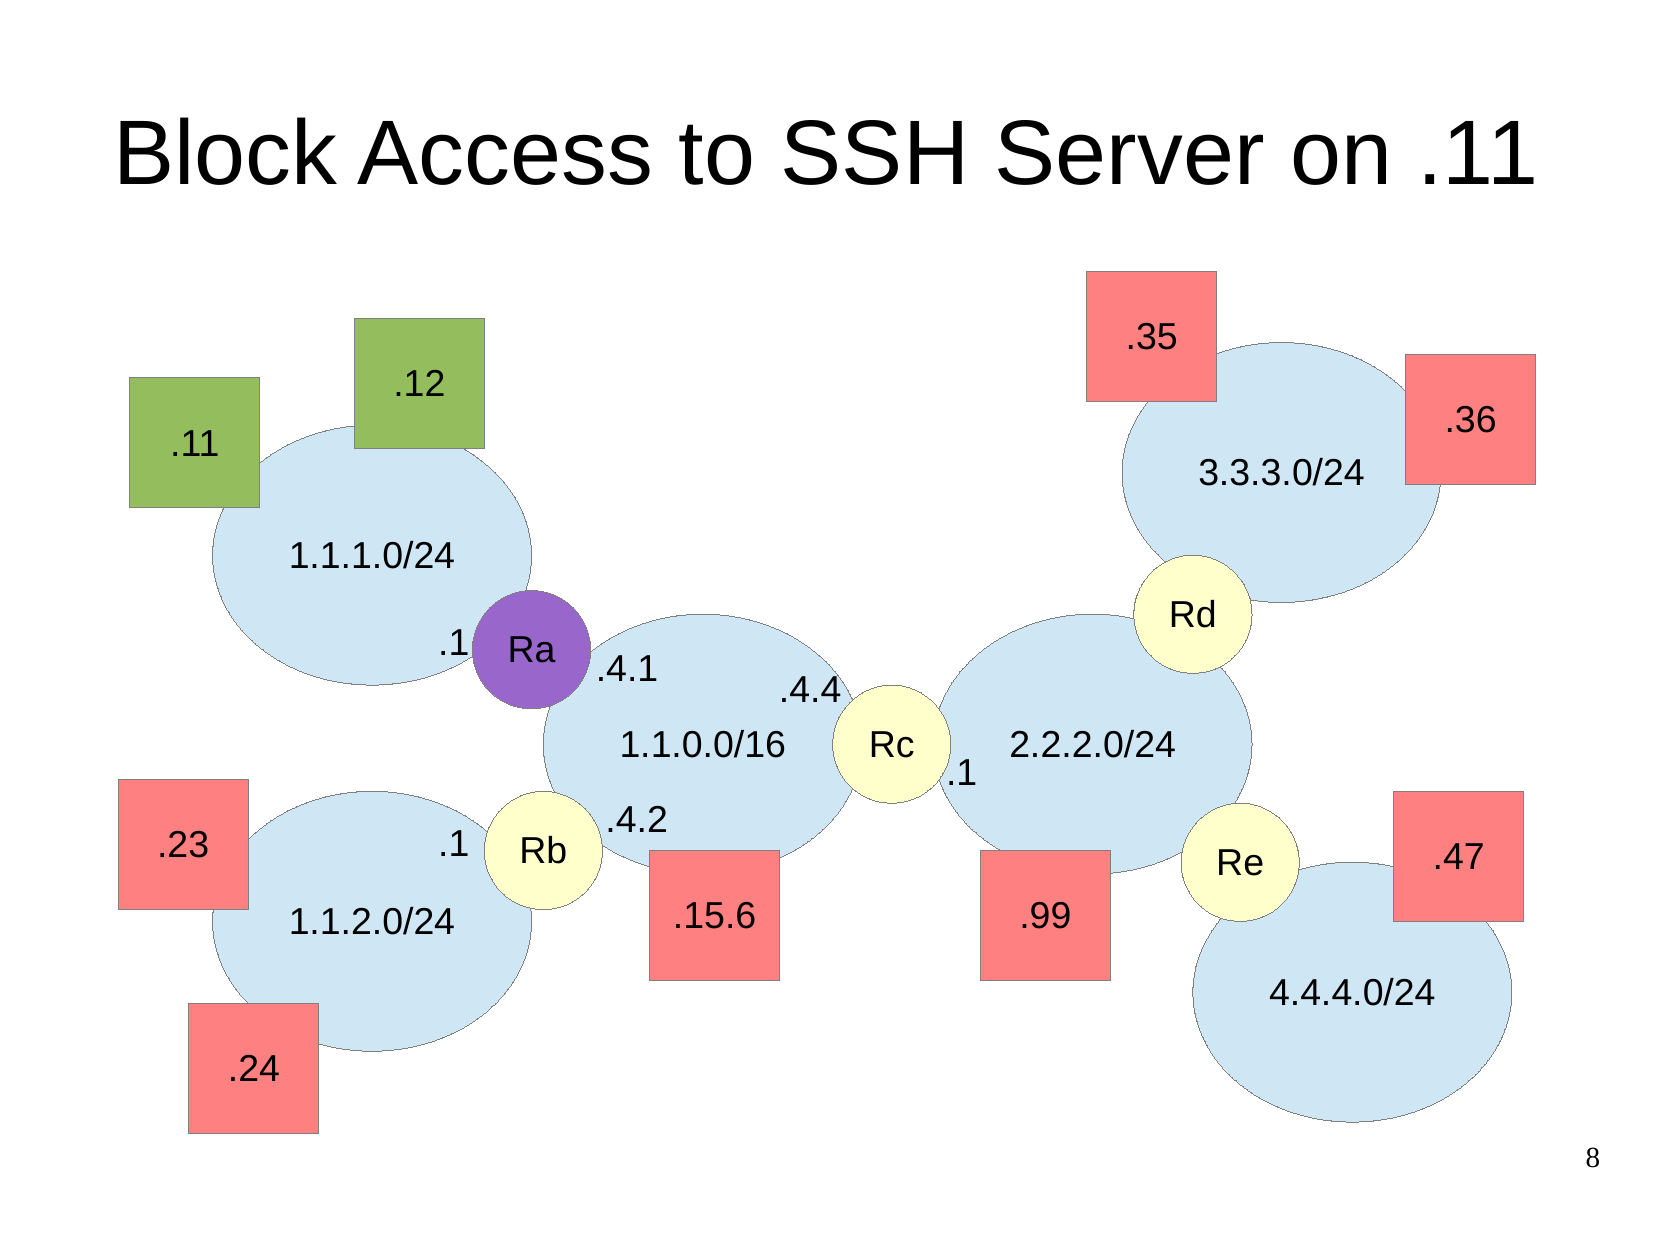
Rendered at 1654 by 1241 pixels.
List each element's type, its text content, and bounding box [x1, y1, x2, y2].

title Block Access to SSH Server on .11 [82, 49, 1571, 257]
text_box .1 [931, 744, 993, 801]
text_box .35 [1086, 271, 1217, 402]
text_box Re [1181, 803, 1300, 922]
text_box .23 [118, 779, 249, 910]
text_box .1 [423, 814, 485, 872]
text_box .47 [1393, 791, 1524, 922]
text_box .15.6 [649, 850, 780, 981]
text_box Rb [485, 791, 603, 910]
text_box Rd [1133, 555, 1253, 674]
text_box 1.1.0.0/16 [543, 614, 853, 867]
text_box 1.1.2.0/24 [212, 791, 532, 1052]
text_box Rc [832, 685, 951, 804]
text_box .36 [1405, 354, 1536, 485]
text_box .99 [980, 850, 1111, 981]
text_box .24 [188, 1003, 319, 1134]
text_box 3.3.3.0/24 [1122, 342, 1441, 603]
text_box .4.1 [581, 640, 674, 697]
text_box 1.1.1.0/24 [212, 426, 532, 686]
text_box .12 [354, 318, 485, 449]
text_box 2.2.2.0/24 [939, 614, 1253, 874]
text_box Ra [476, 590, 590, 709]
text_box .11 [129, 377, 260, 508]
text_box .4.4 [764, 661, 857, 719]
text_box .4.2 [590, 791, 683, 849]
text_box .1 [423, 614, 485, 671]
text_box 4.4.4.0/24 [1192, 862, 1512, 1123]
